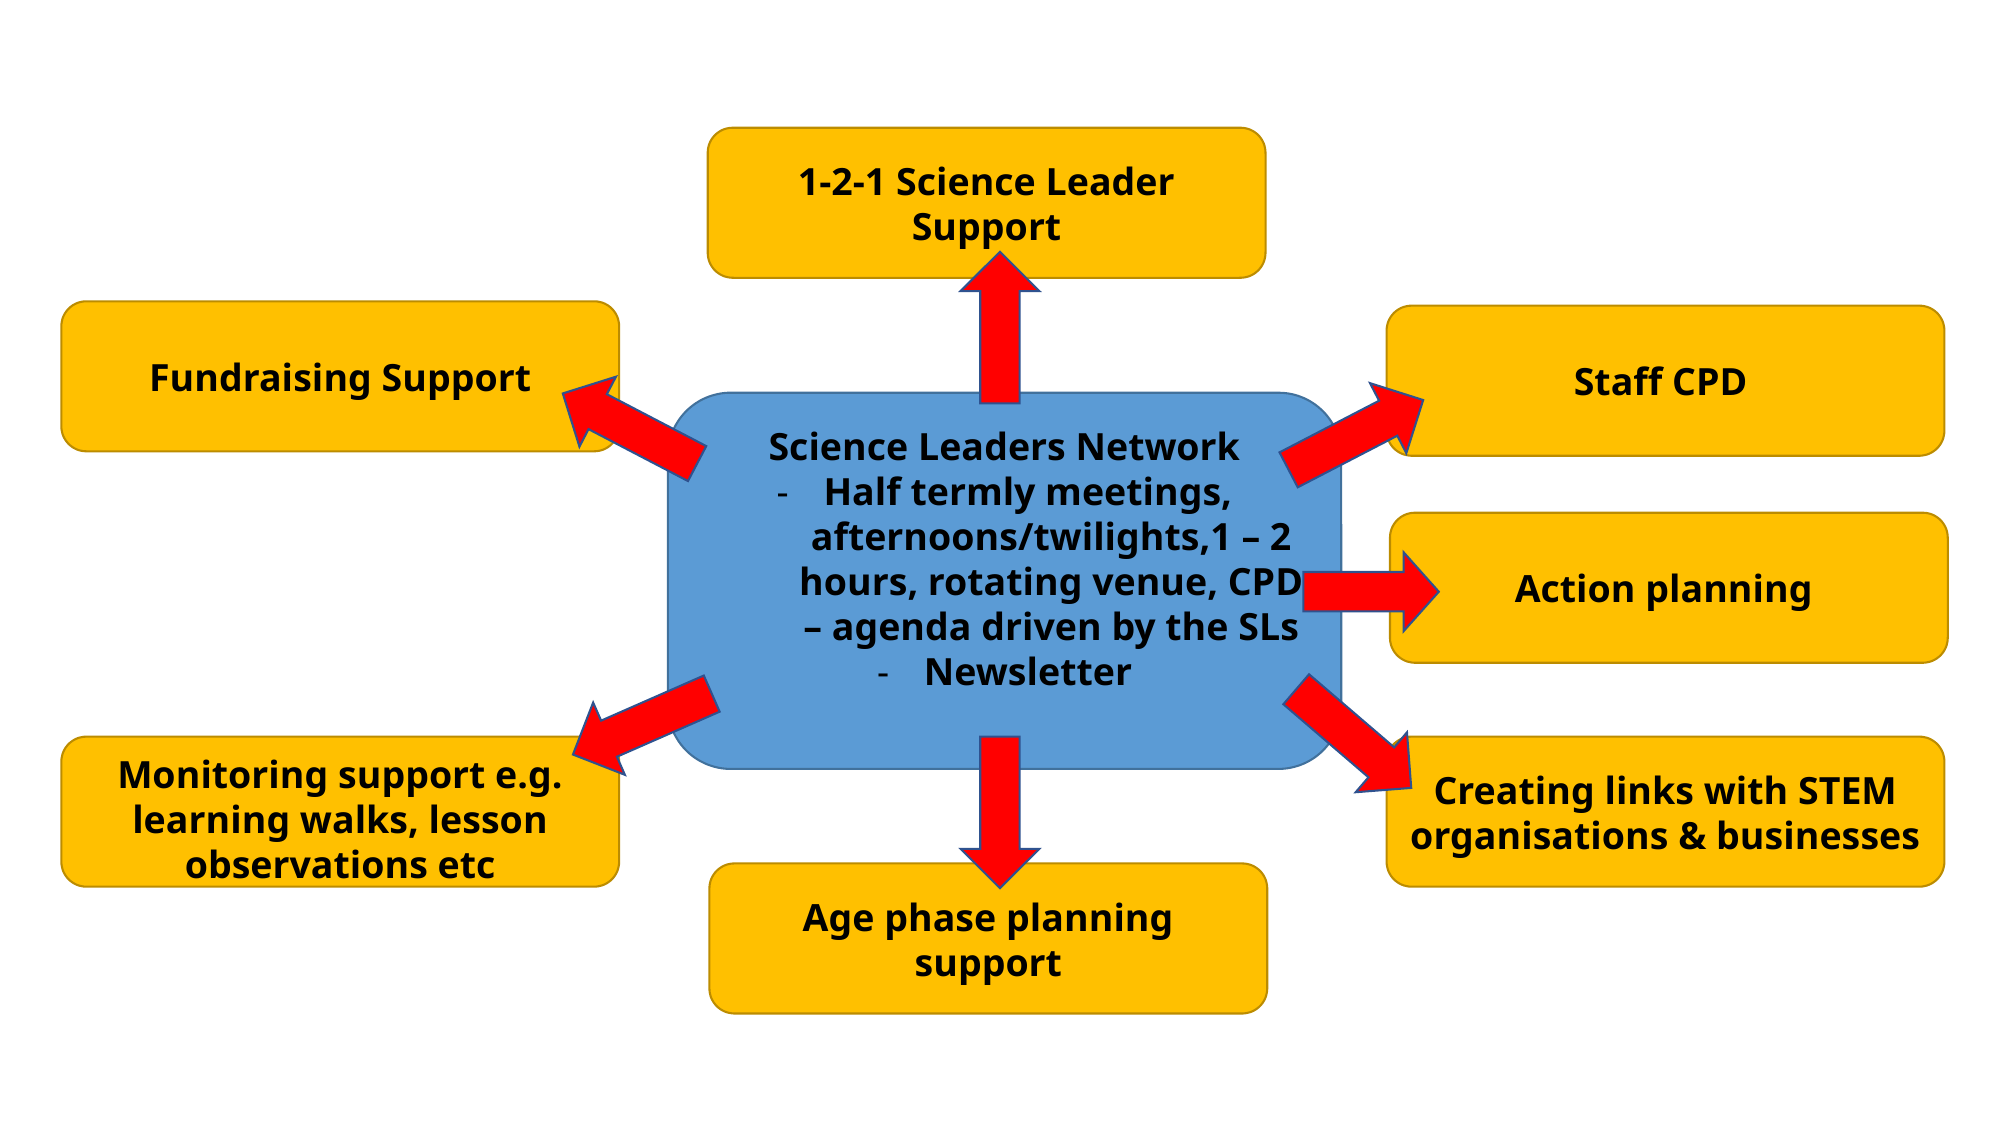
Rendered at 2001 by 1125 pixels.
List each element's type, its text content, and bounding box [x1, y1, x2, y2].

text_box [1303, 552, 1439, 632]
text_box Science Leaders Network Half termly meetings, afternoons/twilights,1 – 2 hours, rotating venue, CPD – agenda driven by the SLs Newsletter [667, 392, 1342, 769]
text_box [1283, 674, 1412, 793]
text_box Monitoring support e.g. learning walks, lesson observations etc [61, 736, 620, 887]
text_box Creating links with STEM organisations & businesses [1386, 736, 1945, 887]
text_box [960, 251, 1040, 404]
text_box [572, 675, 720, 775]
text_box [960, 736, 1040, 889]
text_box Action planning [1389, 512, 1948, 663]
text_box [562, 376, 707, 482]
text_box [1279, 383, 1424, 488]
text_box Age phase planning support [709, 863, 1268, 1014]
text_box Staff CPD [1386, 305, 1945, 456]
text_box 1-2-1 Science Leader Support [707, 127, 1266, 278]
text_box Fundraising Support [61, 301, 620, 452]
